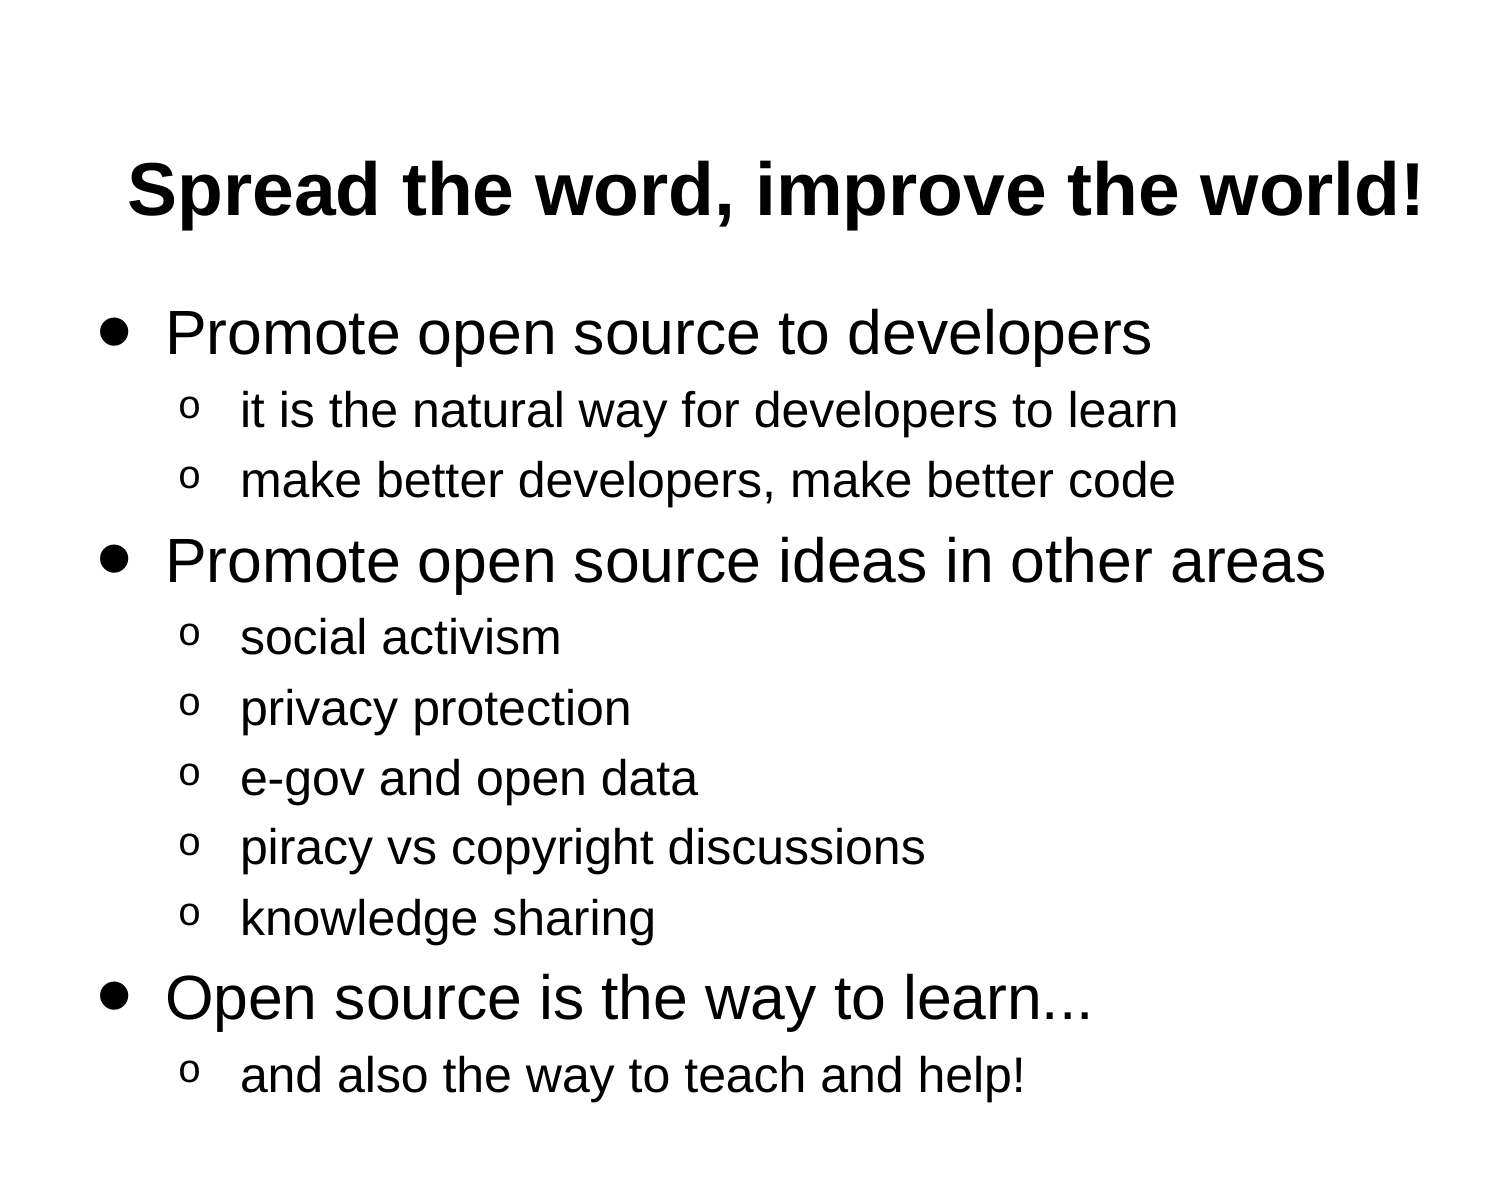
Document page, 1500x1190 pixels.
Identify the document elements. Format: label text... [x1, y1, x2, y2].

title Spread the word, improve the world! [75, 15, 1453, 246]
list Promote open source to developers it is the natural way for developers to learn make better developers, make better code Promote open source ideas in other areas social activism privacy protection e-gov and open data piracy vs copyright discussions knowledge sharing Open source is the way to learn... and also the way to teach and help! [75, 277, 1425, 1166]
